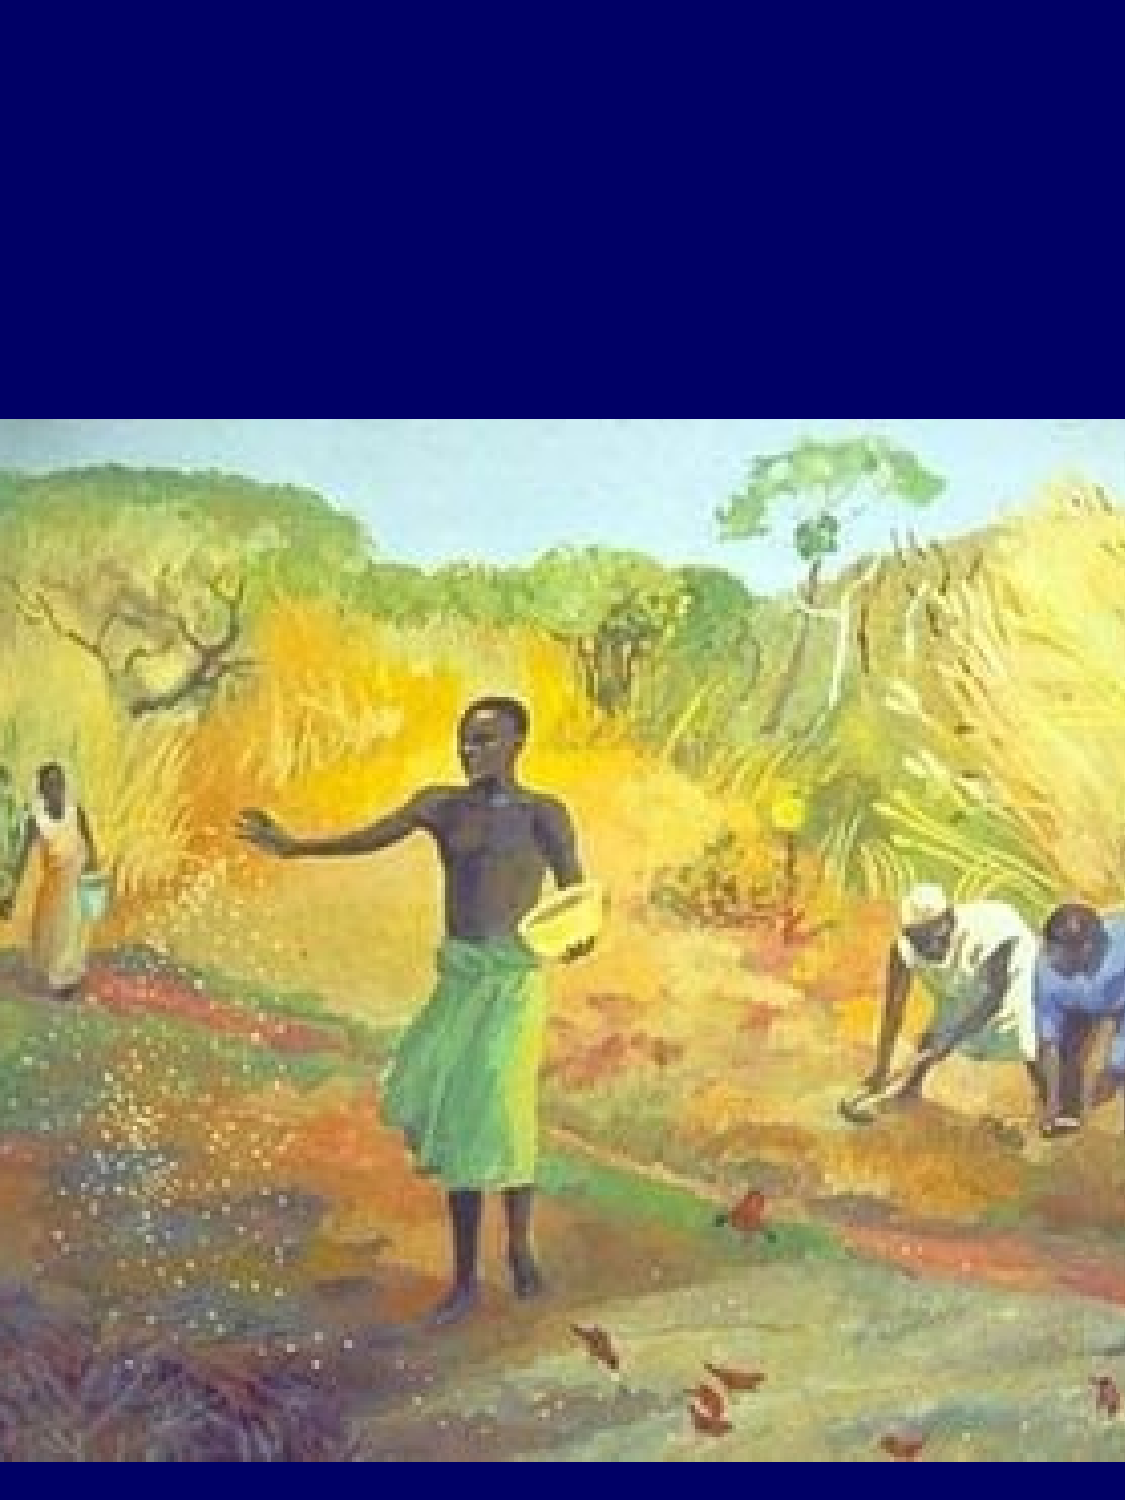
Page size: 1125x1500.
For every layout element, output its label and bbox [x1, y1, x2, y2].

picture [0, 419, 1125, 1462]
